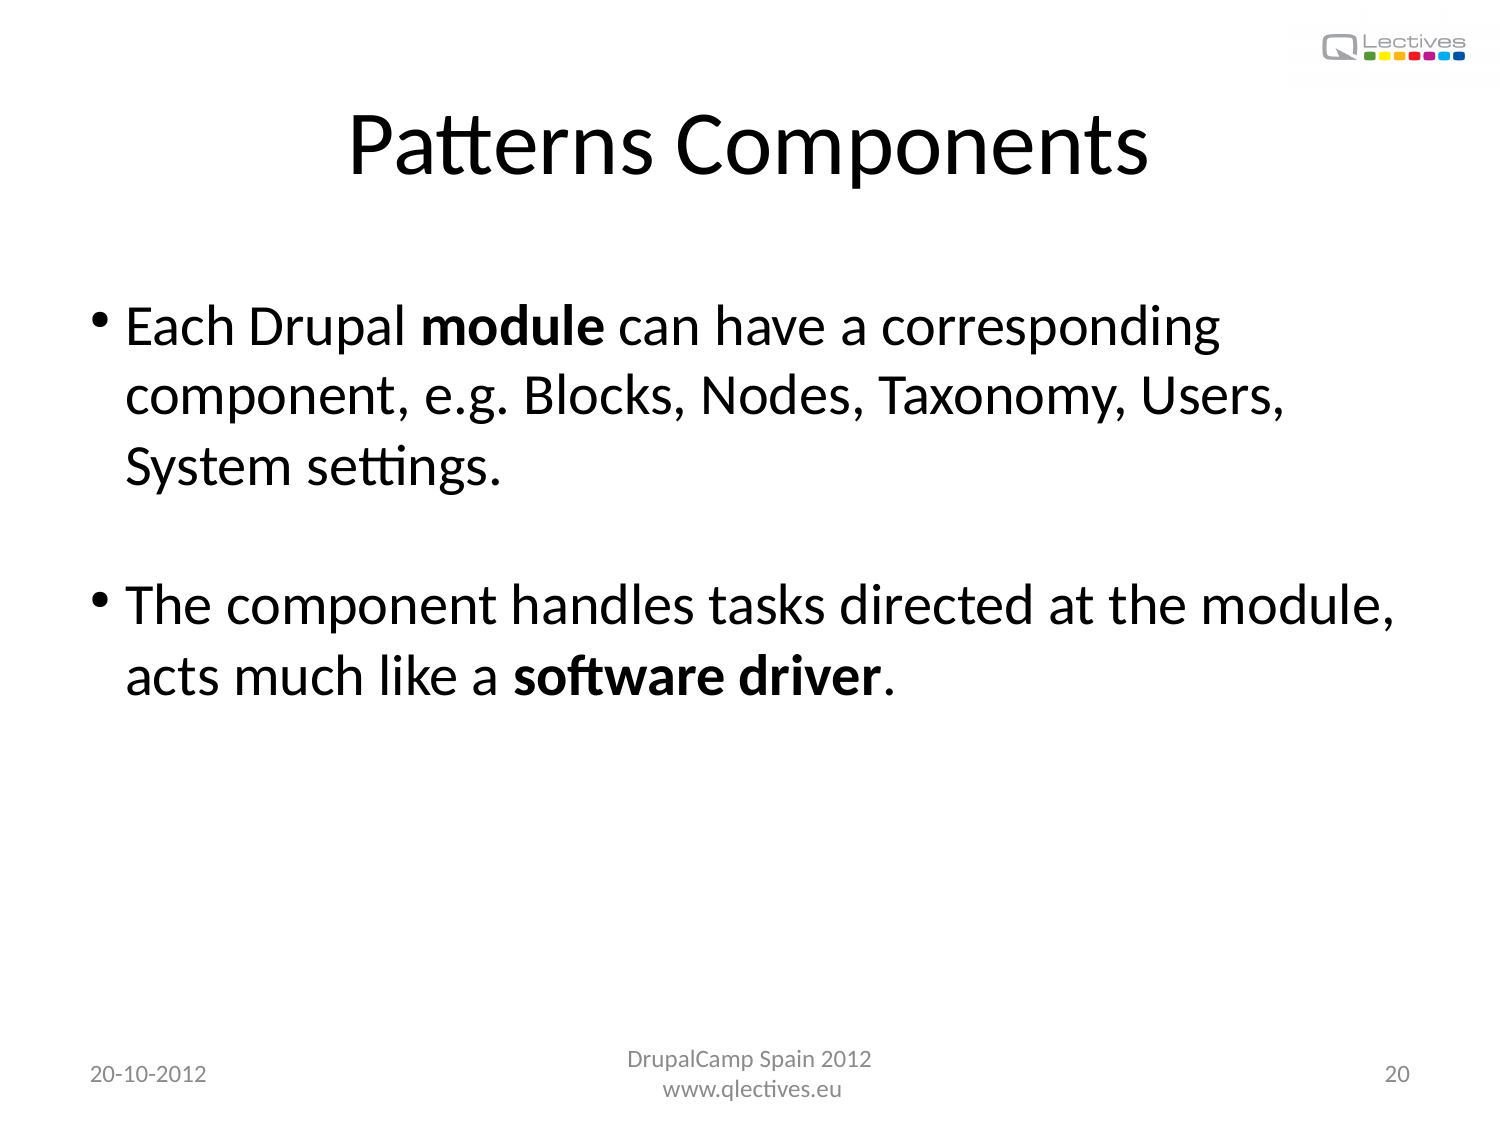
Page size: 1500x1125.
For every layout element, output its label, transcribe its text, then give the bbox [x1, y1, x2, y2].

text_box 20-10-2012 [74, 1042, 425, 1103]
picture [1288, 9, 1500, 90]
text_box DrupalCamp Spain 2012 www.qlectives.eu [512, 1042, 988, 1103]
text_box Patterns Components [74, 44, 1425, 224]
text_box <number> [1074, 1042, 1425, 1103]
text_box Each Drupal module can have a corresponding component, e.g. Blocks, Nodes, Taxonomy, Users, System settings. The component handles tasks directed at the module, acts much like a software driver. [74, 224, 1425, 1016]
